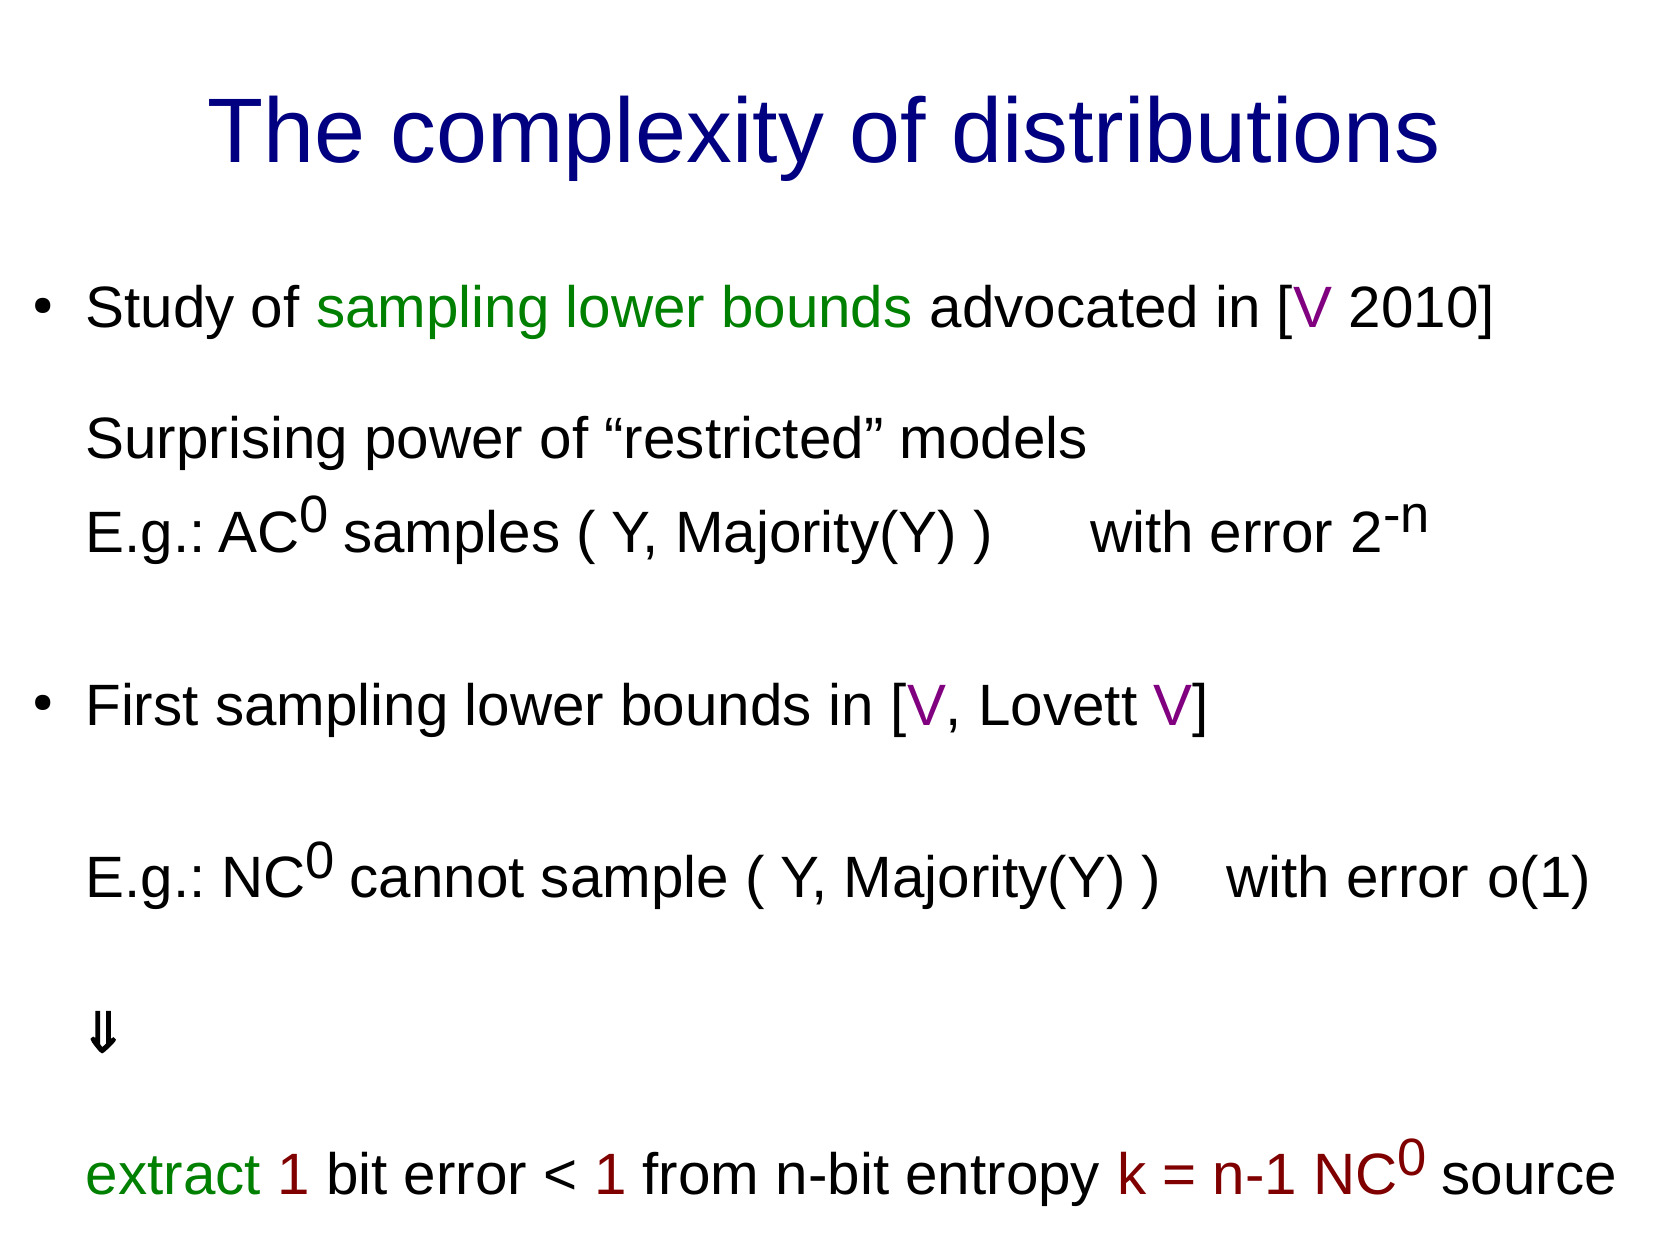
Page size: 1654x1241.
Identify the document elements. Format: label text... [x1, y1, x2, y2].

list Study of sampling lower bounds advocated in [V 2010] Surprising power of “restricted” models E.g.: AC0 samples ( Y, Majority(Y) ) with error 2-n First sampling lower bounds in [V, Lovett V] E.g.: NC0 cannot sample ( Y, Majority(Y) ) with error o(1)  extract 1 bit error < 1 from n-bit entropy k = n-1 NC0 source [0, 187, 1654, 1241]
title The complexity of distributions [0, 27, 1651, 235]
